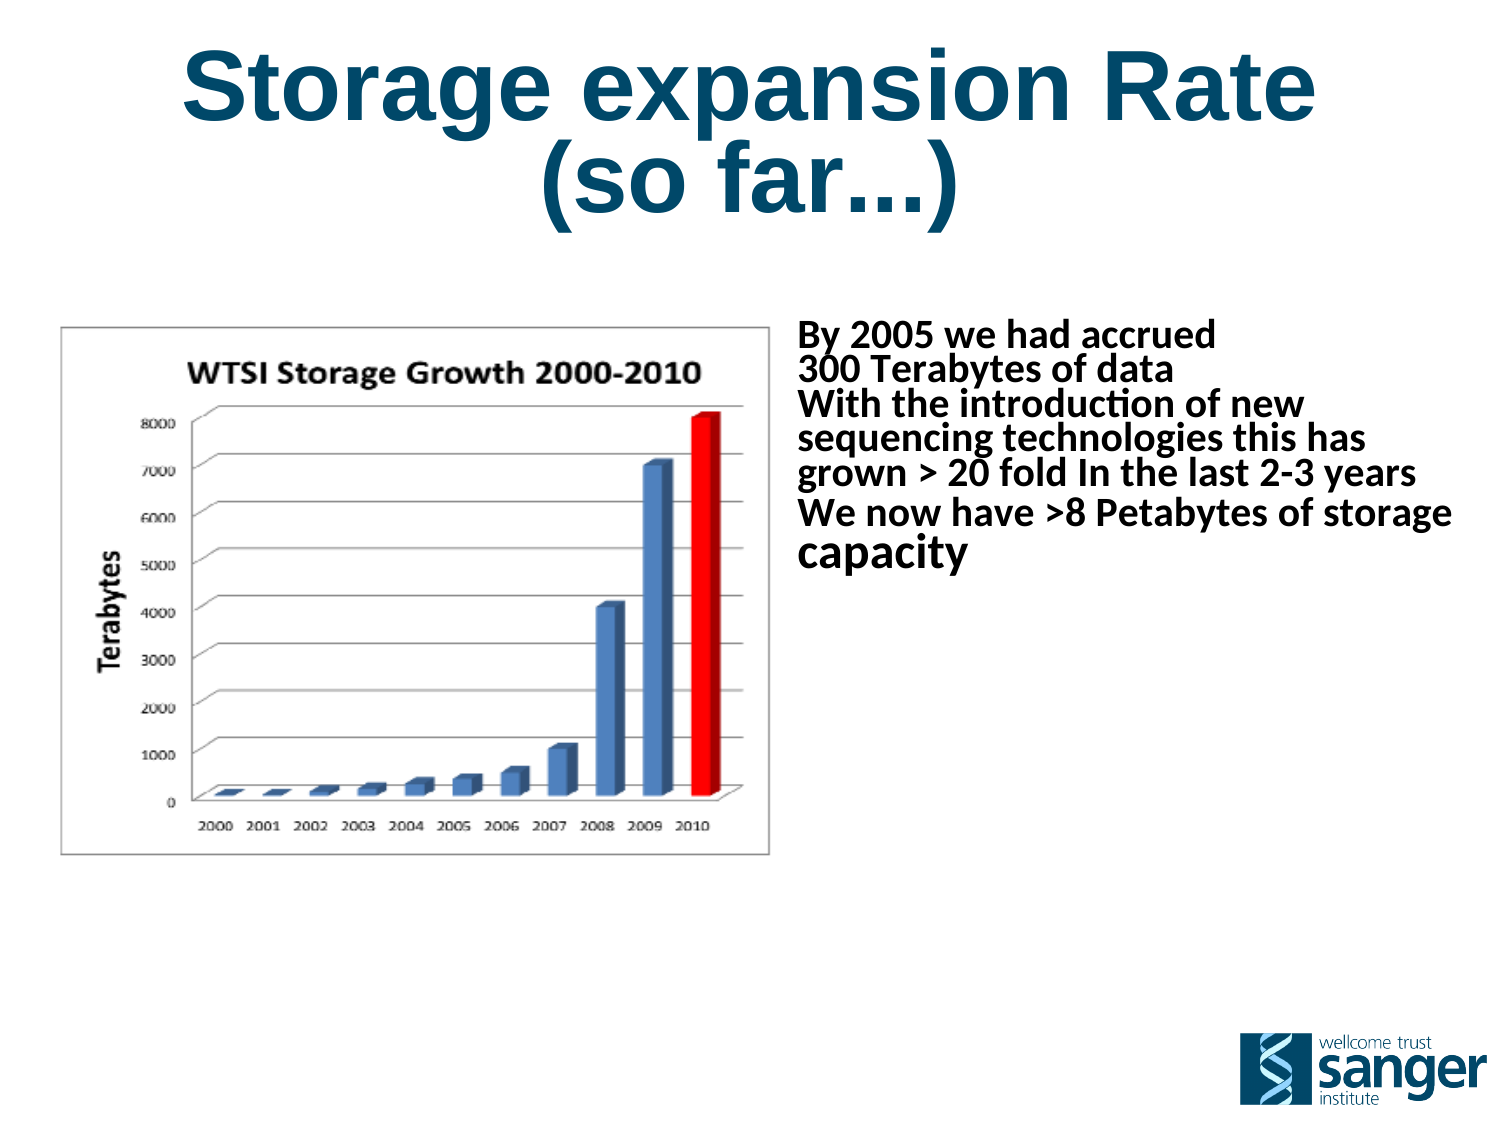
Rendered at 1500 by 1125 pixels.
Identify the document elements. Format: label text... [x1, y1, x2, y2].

picture [1456, 1033, 1487, 1105]
title Storage expansion Rate (so far...) [75, 36, 1425, 242]
picture [59, 176, 772, 857]
list By 2005 we had accrued 300 Terabytes of data With the introduction of new sequencing technologies this has grown > 20 fold In the last 2-3 years We now have >8 Petabytes of storage capacity [797, 320, 1456, 1125]
